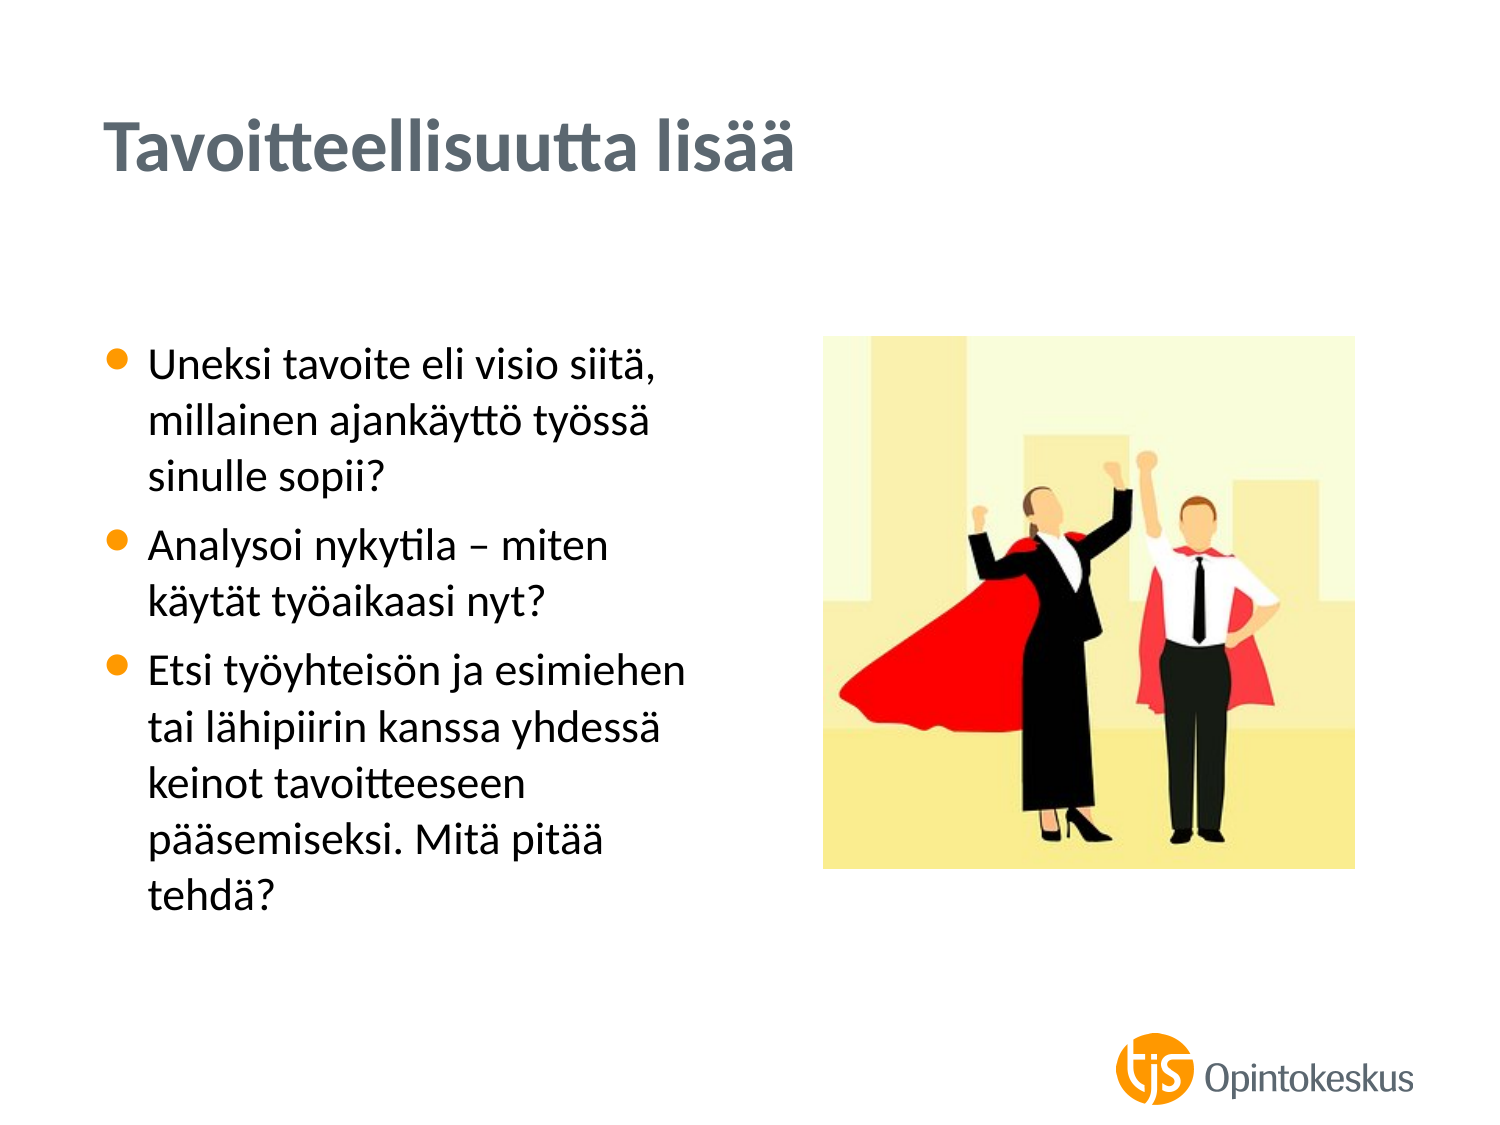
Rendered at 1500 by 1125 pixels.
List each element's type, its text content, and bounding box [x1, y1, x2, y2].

list Uneksi tavoite eli visio siitä, millainen ajankäyttö työssä sinulle sopii? Analysoi nykytila – miten käytät työaikaasi nyt? Etsi työyhteisön ja esimiehen tai lähipiirin kanssa yhdessä keinot tavoitteeseen pääsemiseksi. Mitä pitää tehdä? [88, 324, 739, 1004]
picture [1116, 1033, 1413, 1105]
picture [823, 336, 1355, 869]
title Tavoitteellisuutta lisää [88, 88, 1412, 266]
